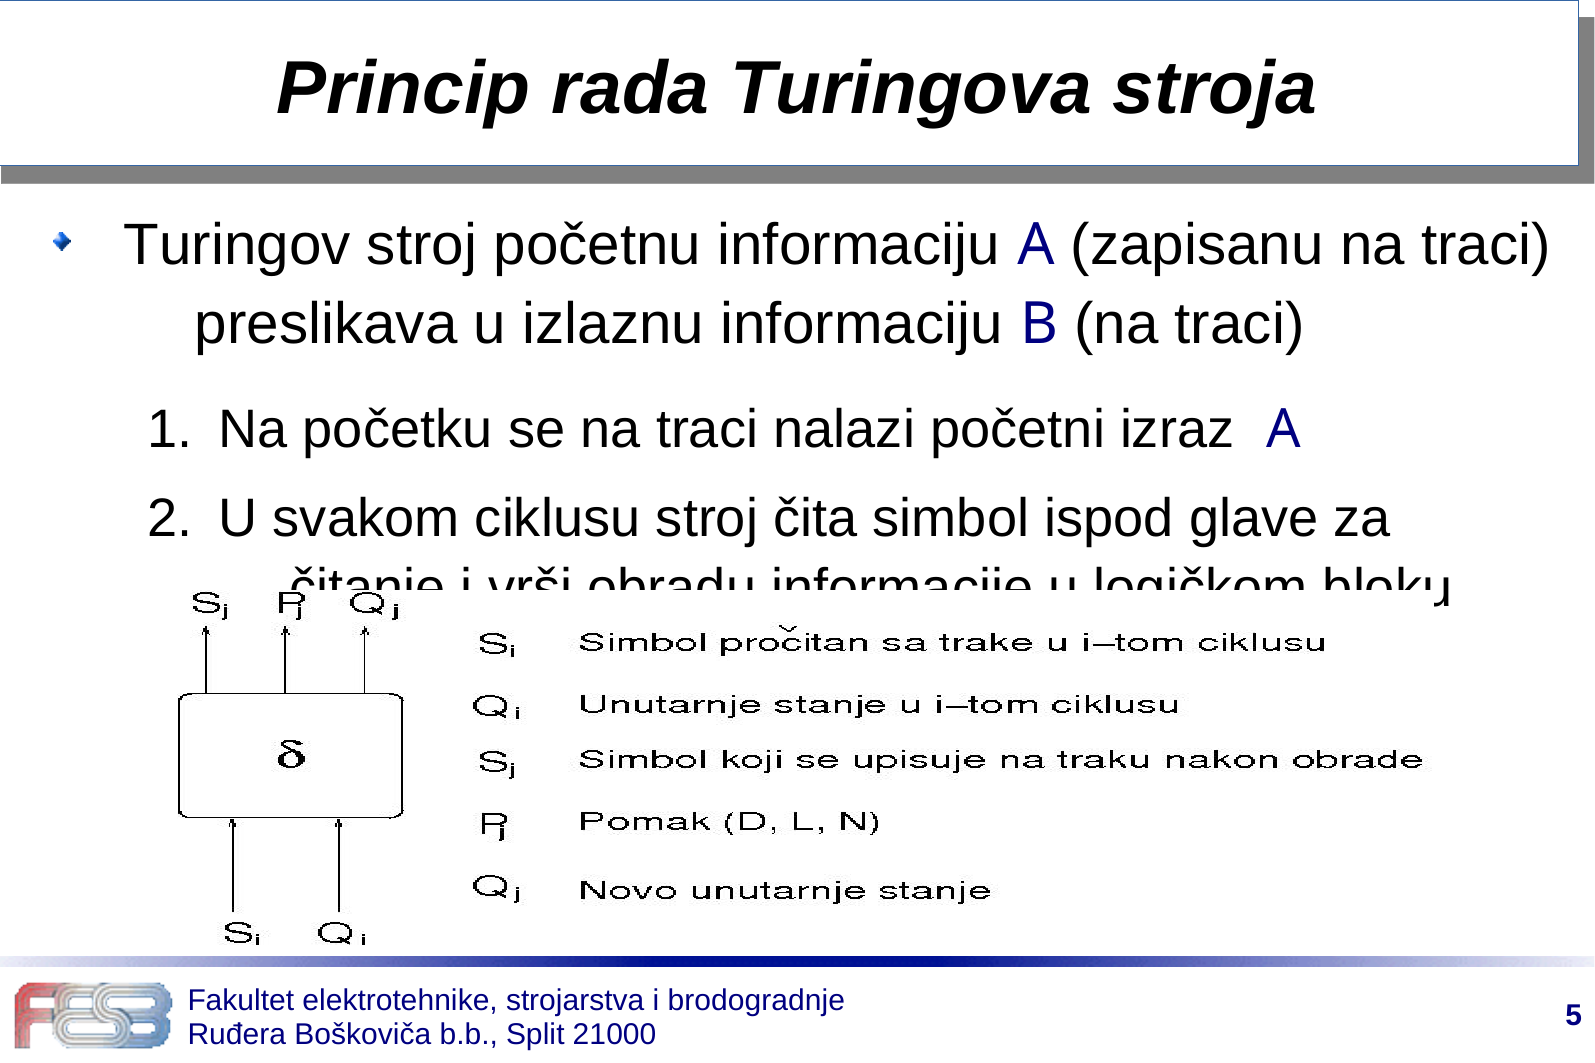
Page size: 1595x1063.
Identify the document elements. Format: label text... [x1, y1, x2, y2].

title Princip rada Turingova stroja [0, 0, 1595, 175]
picture [177, 590, 1434, 945]
list Turingov stroj početnu informaciju A (zapisanu na traci) preslikava u izlaznu informaciju B (na traci) Na početku se na traci nalazi početni izraz A U svakom ciklusu stroj čita simbol ispod glave za čitanje i vrši obradu informacije u logičkom bloku L [29, 201, 1565, 576]
picture [9, 975, 177, 1059]
picture [0, 956, 1595, 967]
